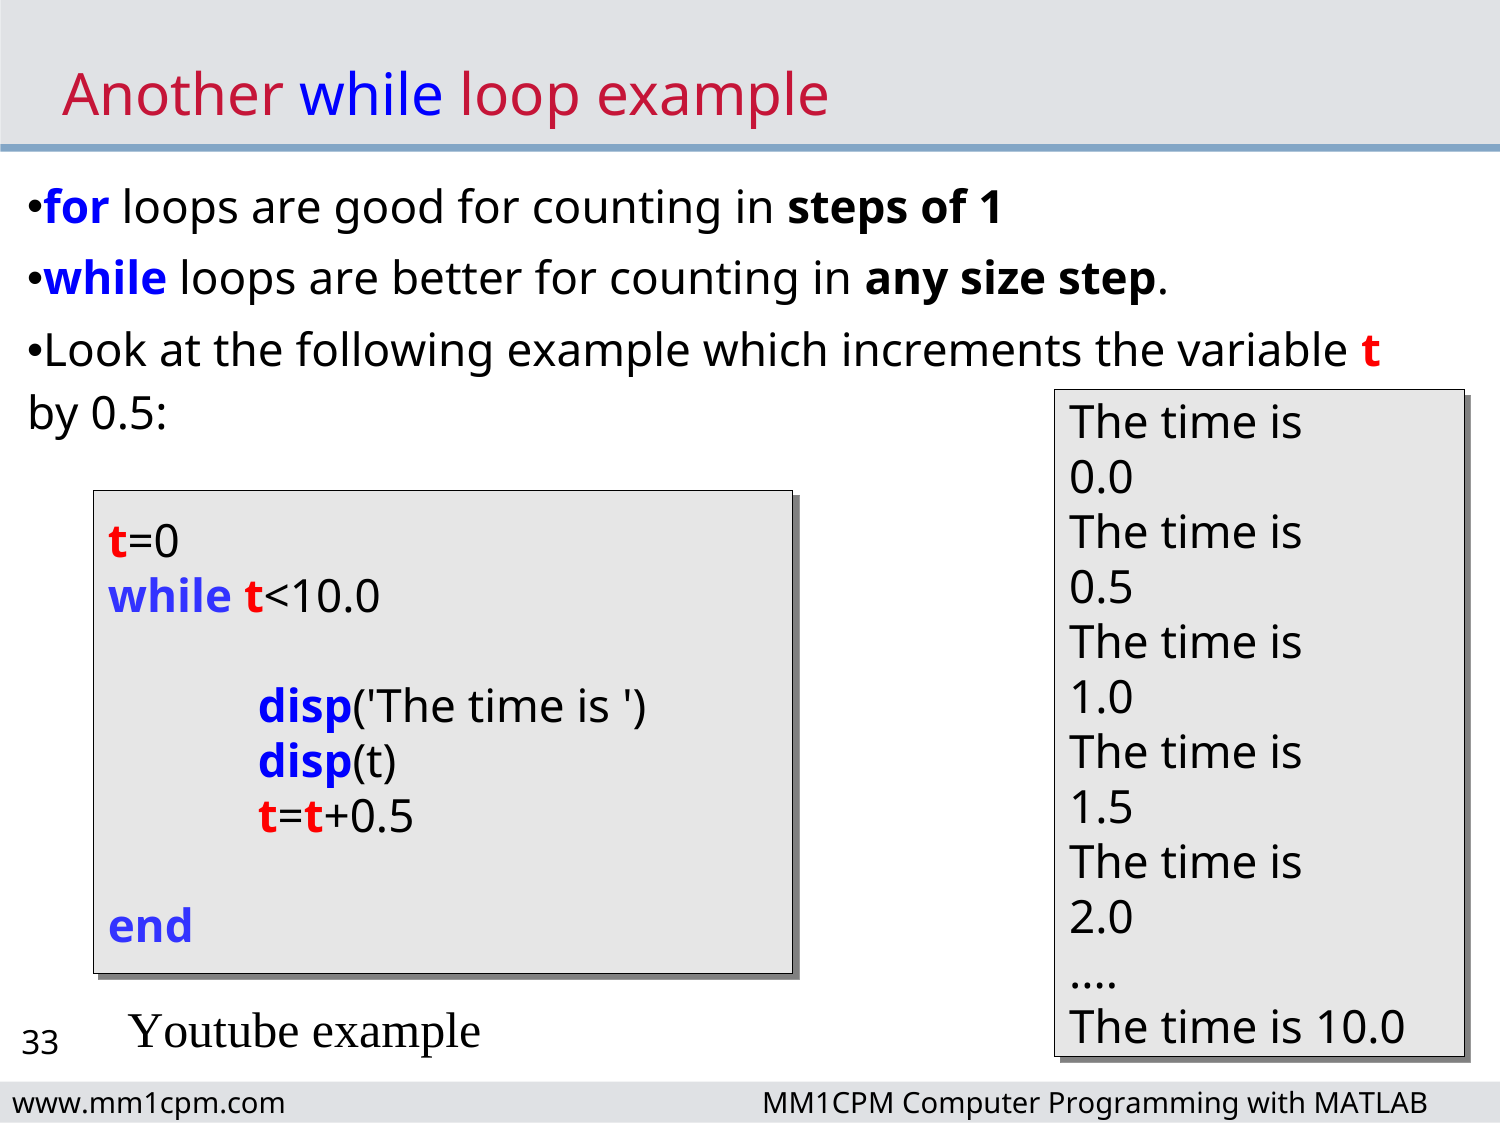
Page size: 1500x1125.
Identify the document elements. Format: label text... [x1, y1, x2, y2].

text_box <number> [6, 1013, 222, 1084]
text_box Youtube example [112, 990, 596, 1065]
text_box for loops are good for counting in steps of 1 while loops are better for counting in any size step. Look at the following example which increments the variable t by 0.5: [27, 174, 1422, 553]
text_box The time is 0.0 The time is 0.5 The time is 1.0 The time is 1.5 The time is 2.0 .... The time is 10.0 [1054, 389, 1465, 1057]
title Another while loop example [47, 39, 1286, 147]
text_box t=0 while t<10.0 disp('The time is ') disp(t) t=t+0.5 end [93, 553, 793, 974]
